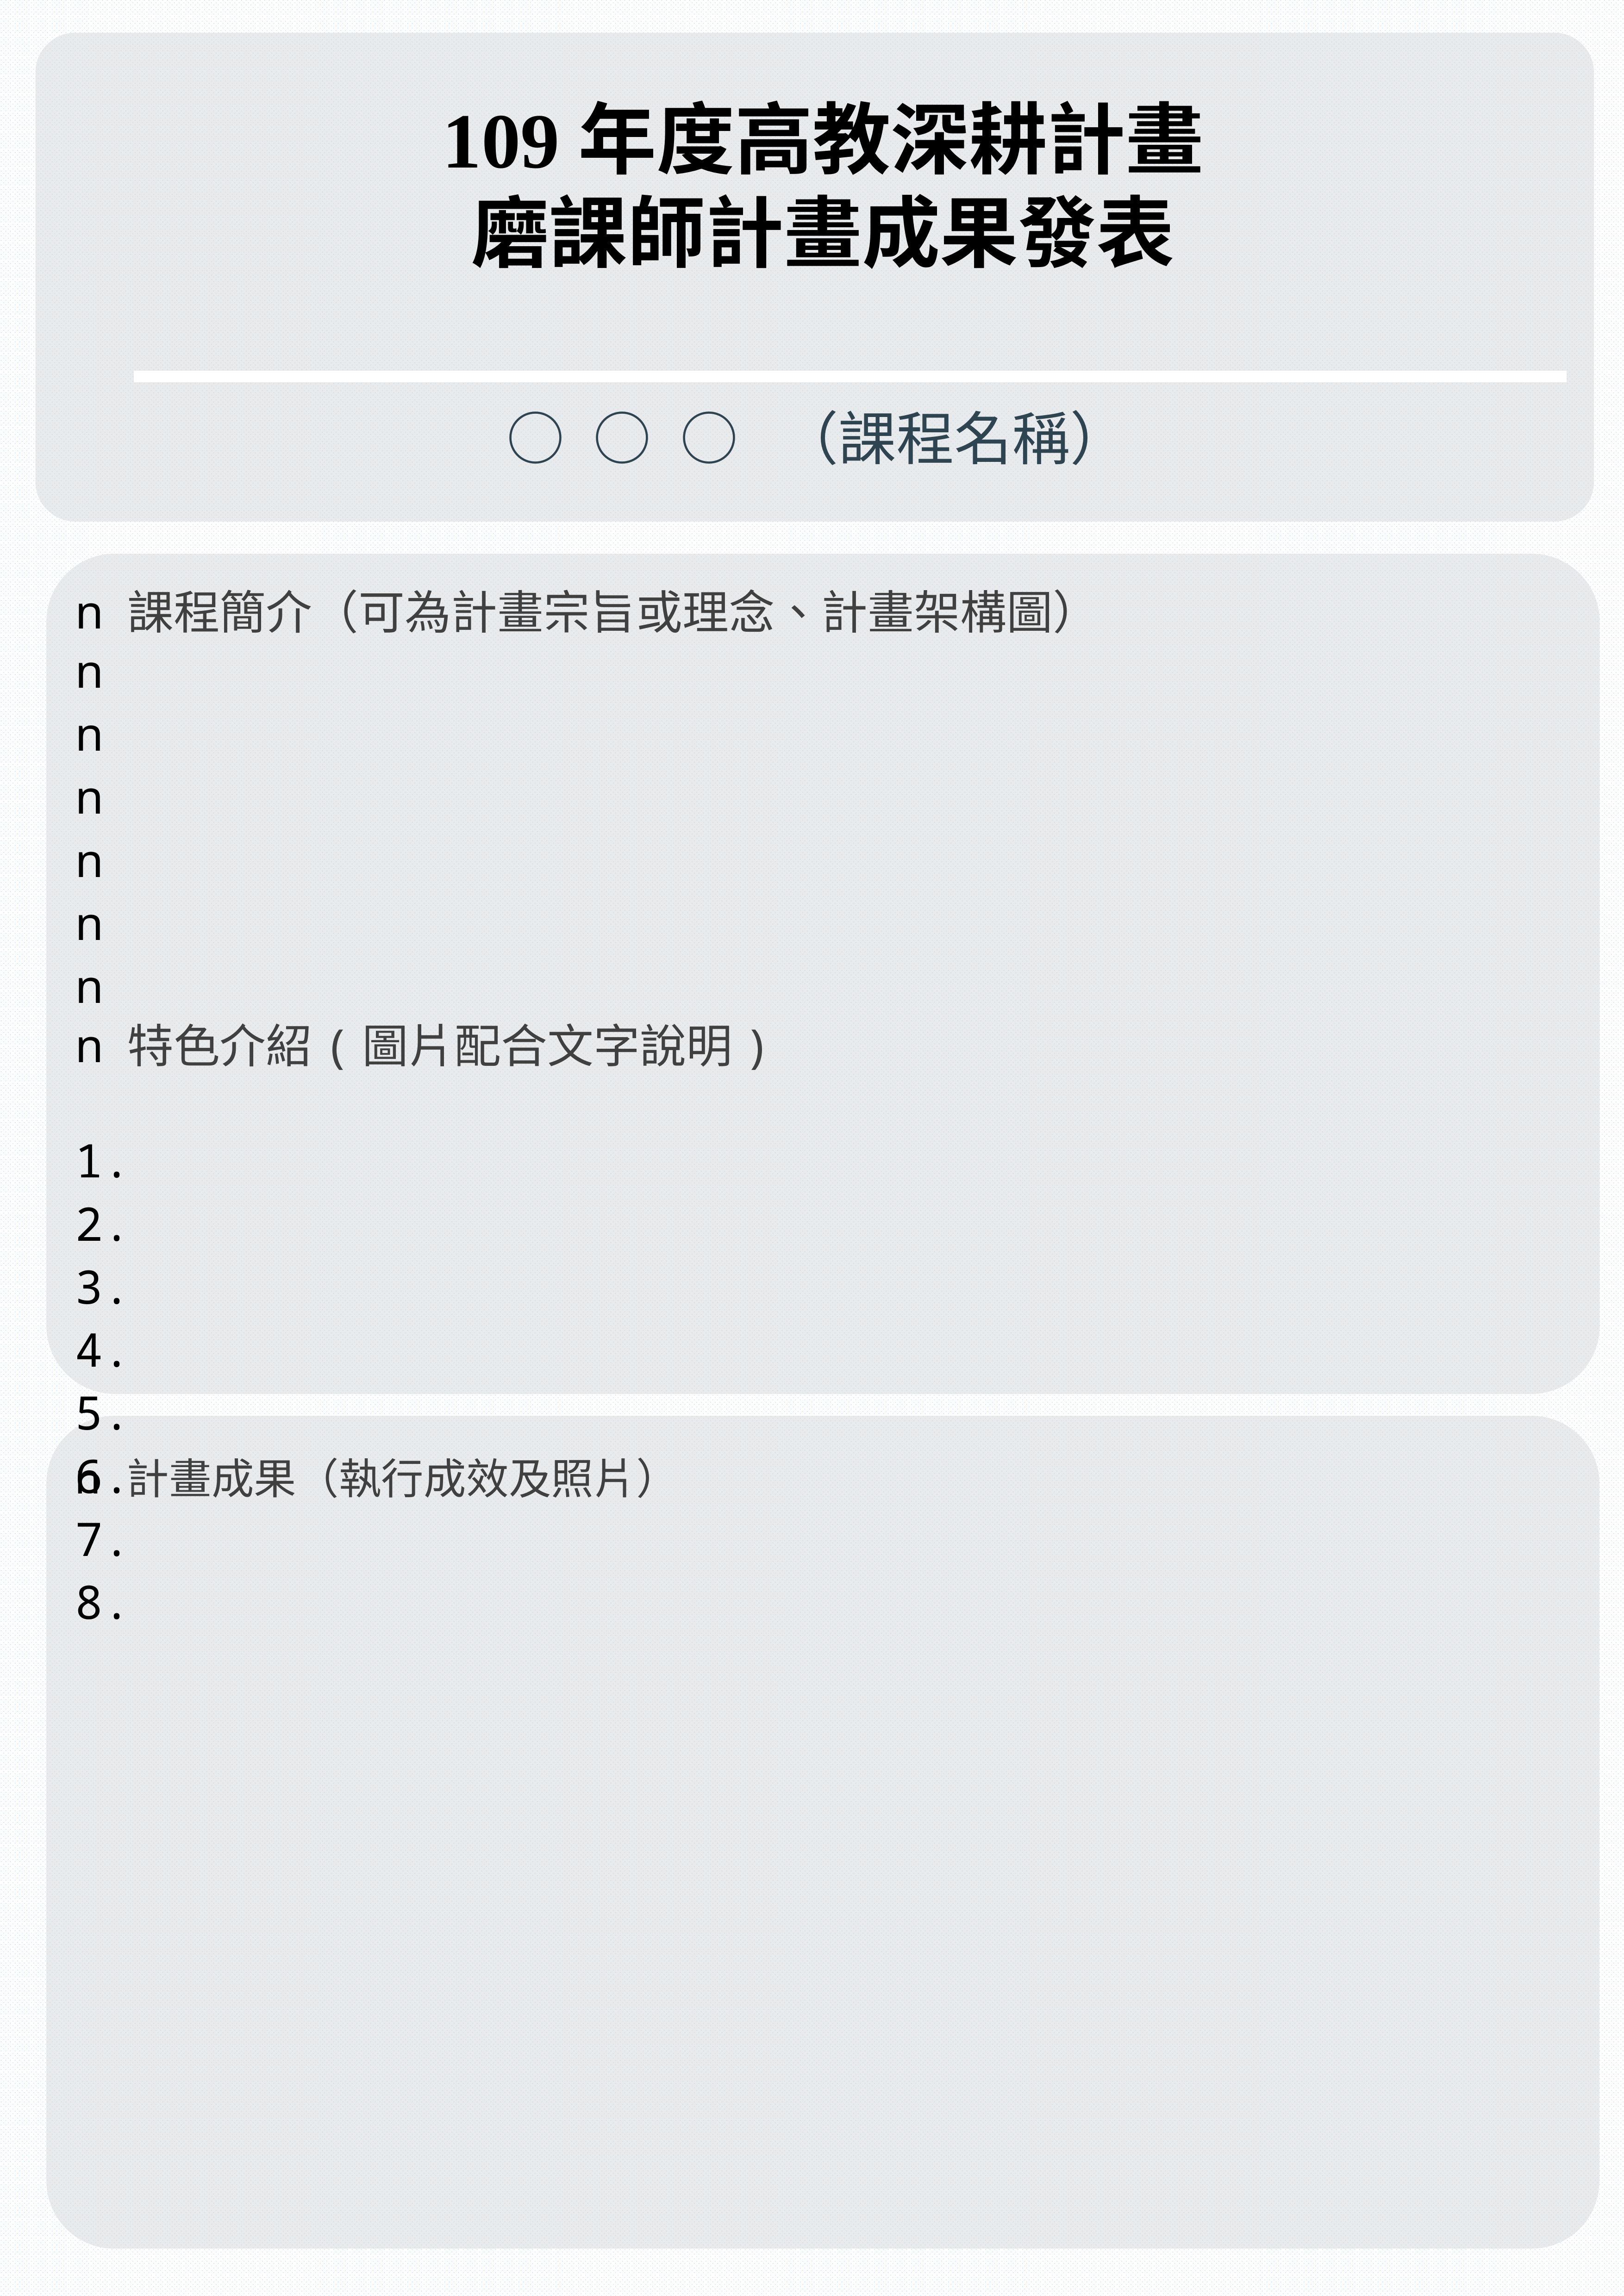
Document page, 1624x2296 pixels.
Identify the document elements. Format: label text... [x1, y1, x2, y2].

text_box [46, 1420, 1599, 2249]
text_box 計畫成果（執行成效及照片） [68, 1448, 1555, 2192]
text_box [46, 554, 1600, 1390]
text_box [35, 32, 1594, 522]
text_box 109年度高教深耕計畫 磨課師計畫成果發表 [79, 44, 1567, 323]
text_box ○ ○ ○ （課程名稱） [74, 398, 1562, 476]
text_box 課程簡介（可為計畫宗旨或理念、計畫架構圖） 特色介紹(圖片配合文字說明) [68, 579, 1555, 1454]
